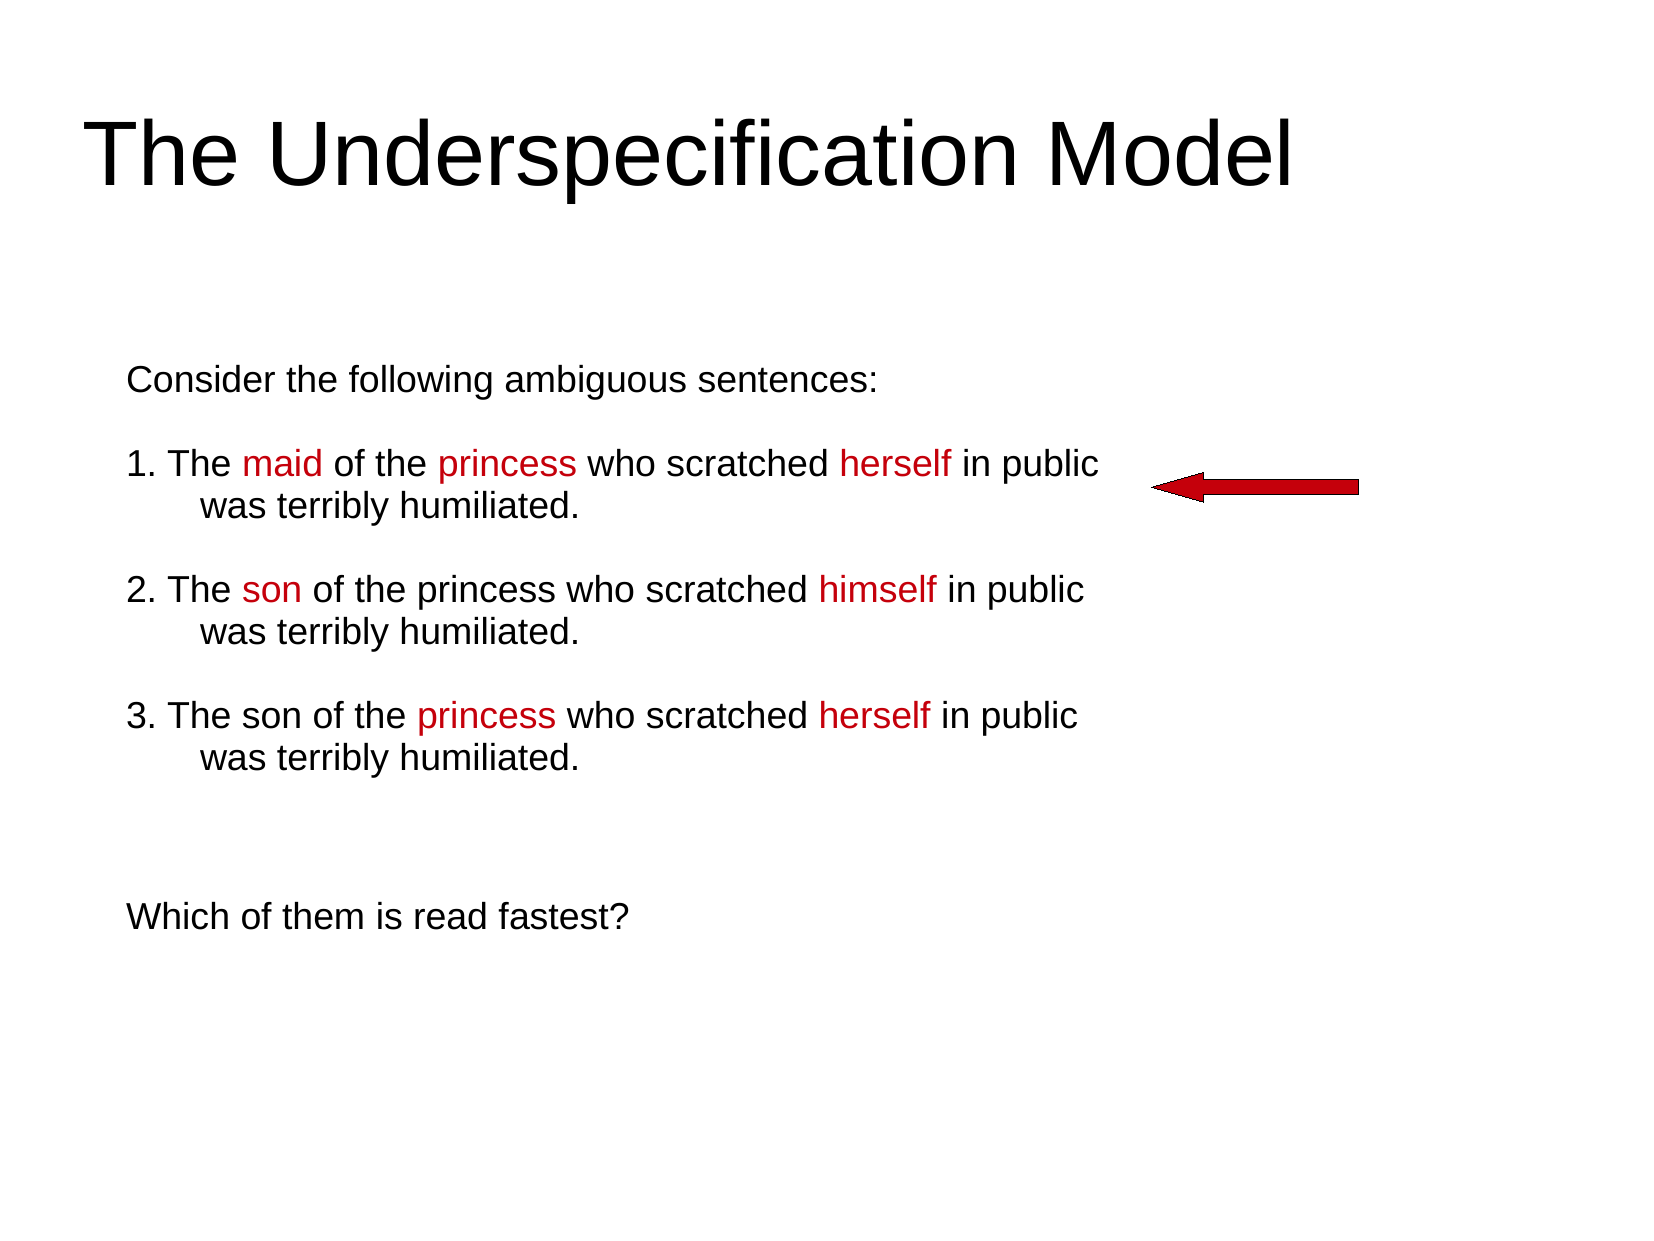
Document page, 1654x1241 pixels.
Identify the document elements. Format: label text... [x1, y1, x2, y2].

text_box Which of them is read fastest? [111, 888, 645, 945]
text_box [1151, 472, 1359, 503]
title The Underspecification Model [82, 49, 1572, 257]
text_box Consider the following ambiguous sentences: 1. The maid of the princess who scratched herself in public was terribly humiliated. 2. The son of the princess who scratched himself in public was terribly humiliated. 3. The son of the princess who scratched herself in public was terribly humiliated. [111, 351, 1114, 787]
